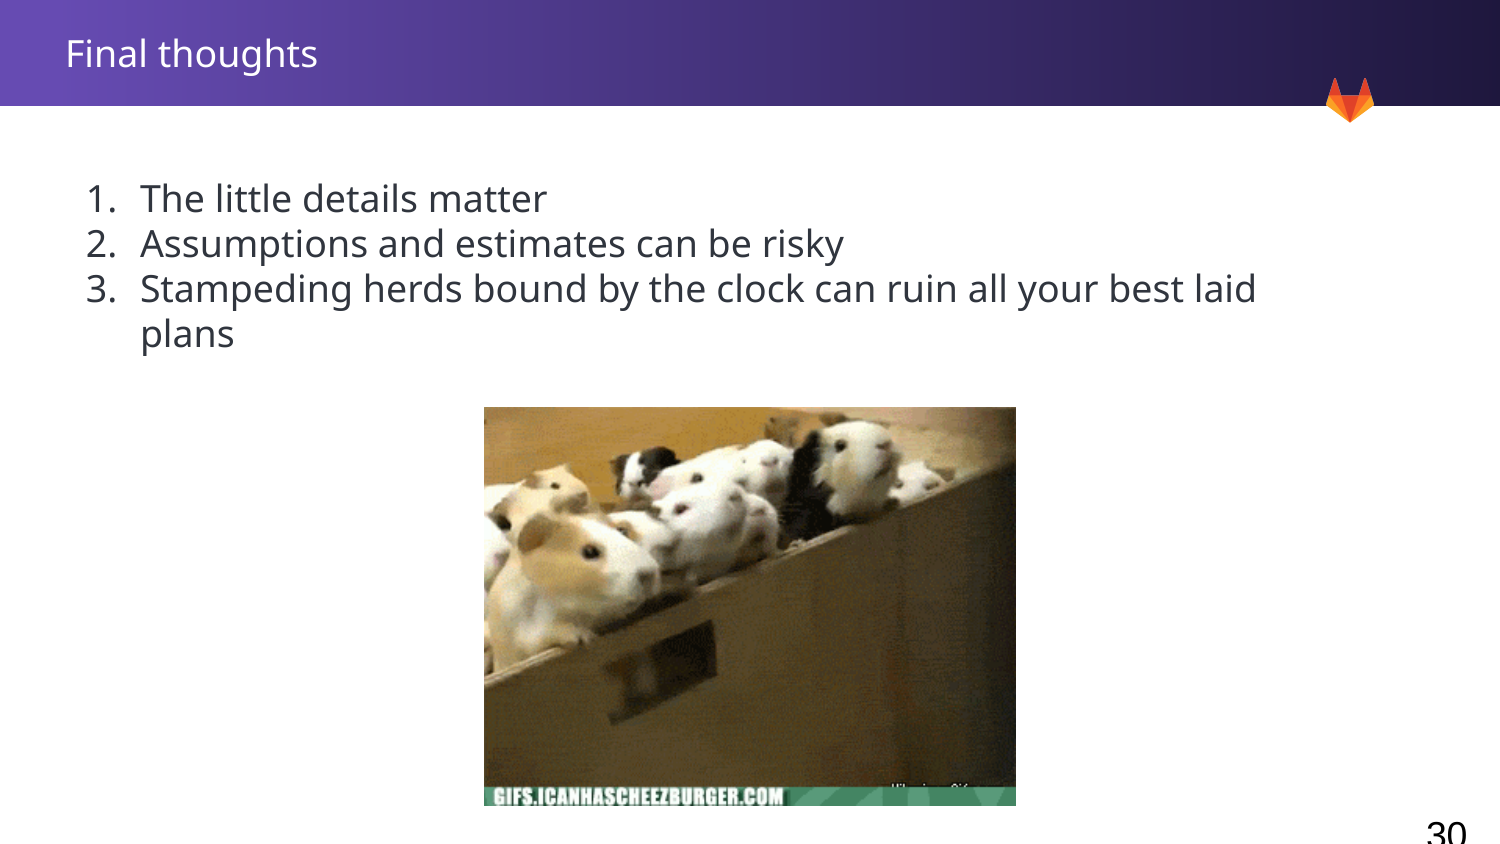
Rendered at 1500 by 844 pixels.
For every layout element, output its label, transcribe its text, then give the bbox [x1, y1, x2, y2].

title Final thoughts [50, 27, 1298, 77]
picture [484, 407, 1016, 806]
list The little details matter Assumptions and estimates can be risky Stampeding herds bound by the clock can ruin all your best laid plans [50, 160, 1374, 792]
picture [1326, 78, 1374, 123]
